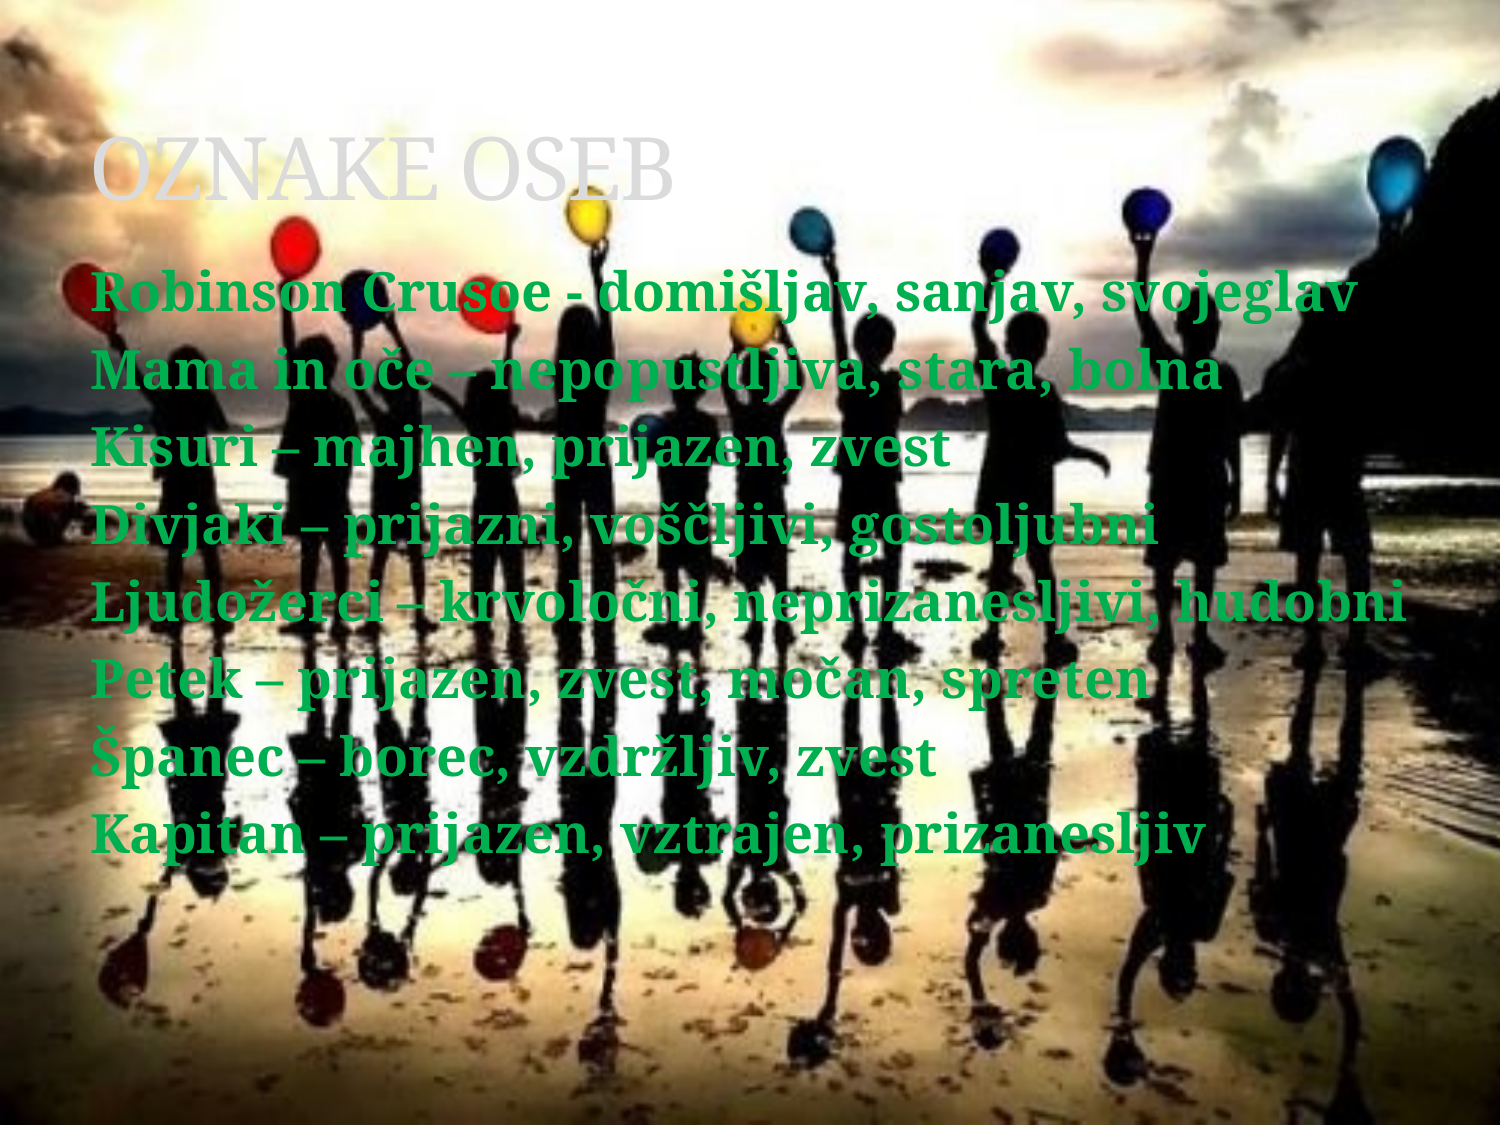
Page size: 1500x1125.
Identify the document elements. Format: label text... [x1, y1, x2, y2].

list Robinson Crusoe - domišljav, sanjav, svojeglav Mama in oče – nepopustljiva, stara, bolna Kisuri – majhen, prijazen, zvest Divjaki – prijazni, voščljivi, gostoljubni Ljudožerci – krvoločni, neprizanesljivi, hudobni Petek – prijazen, zvest, močan, spreten Španec – borec, vzdržljiv, zvest Kapitan – prijazen, vztrajen, prizanesljiv [75, 249, 1425, 1000]
title OZNAKE OSEB [75, 24, 1425, 225]
picture [0, 0, 1500, 1125]
